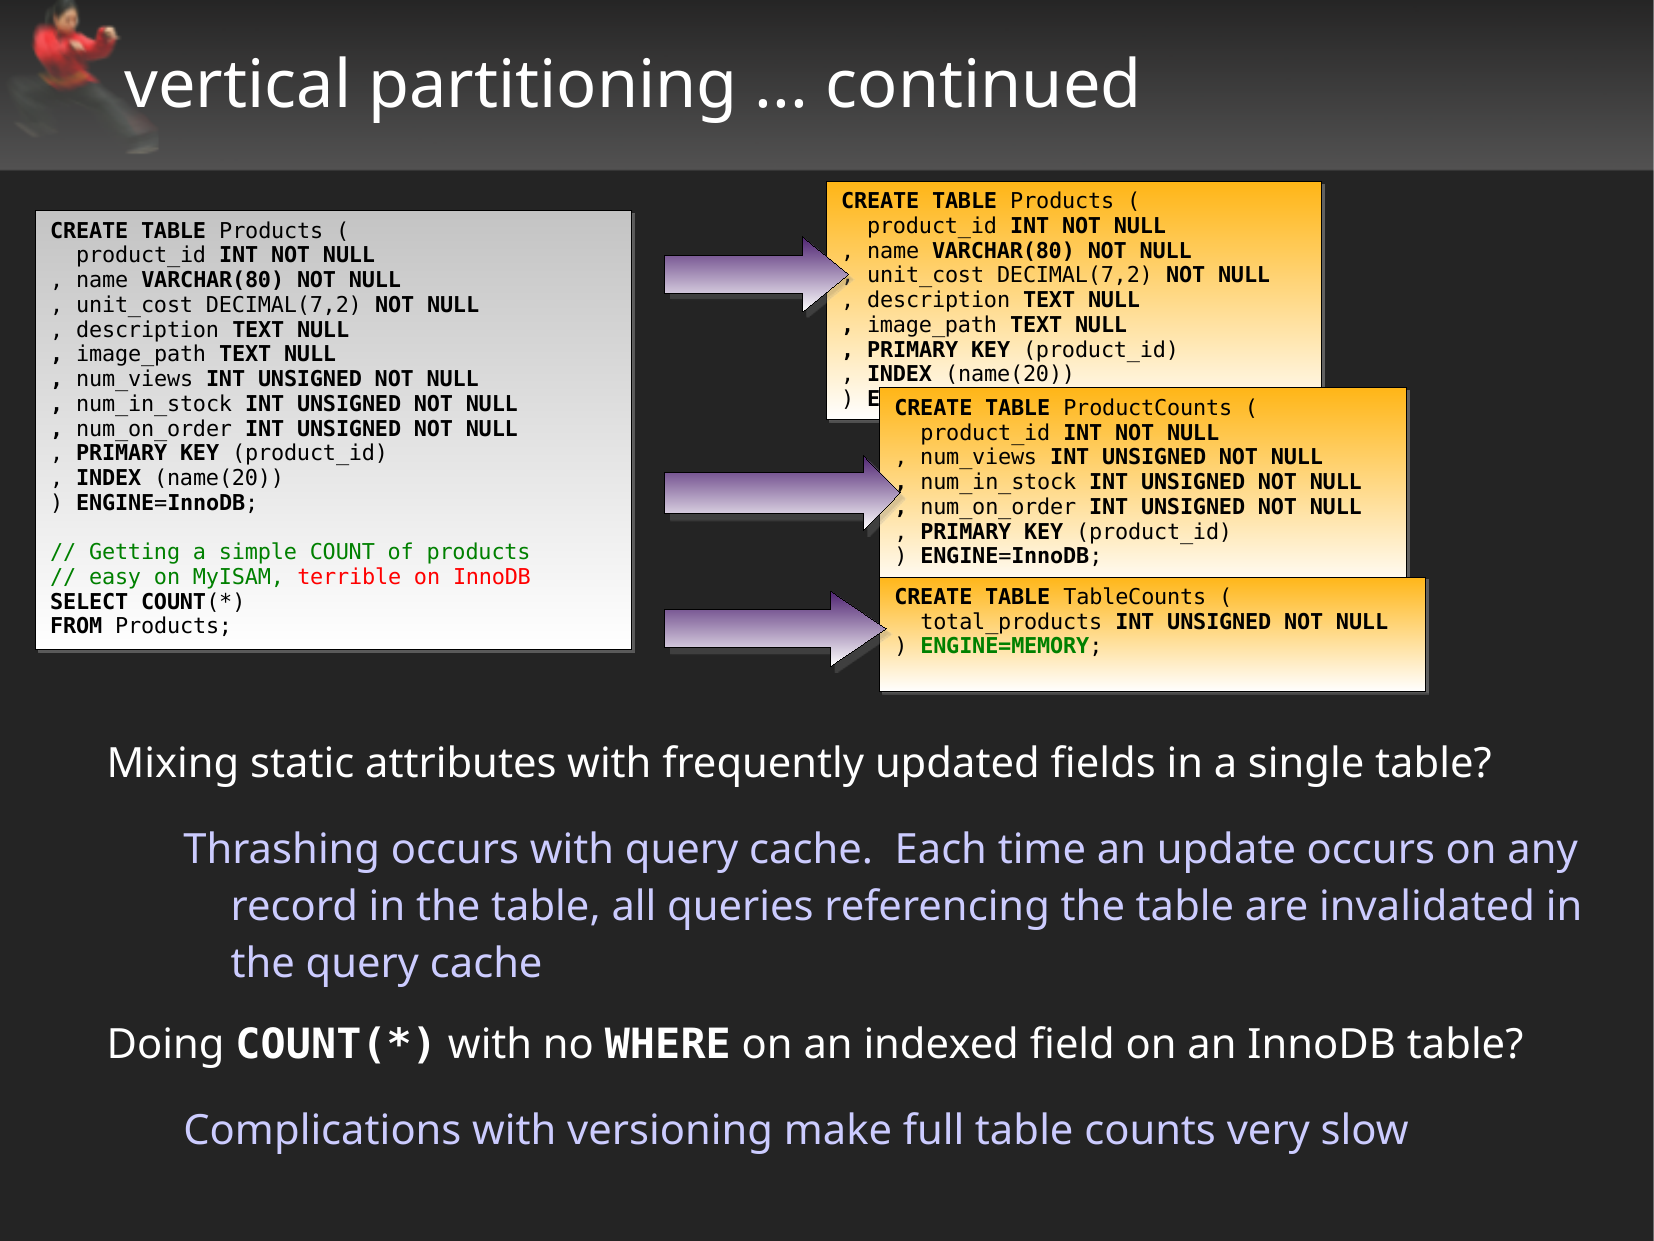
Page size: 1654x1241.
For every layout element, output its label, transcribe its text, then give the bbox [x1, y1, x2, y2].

text_box CREATE TABLE TableCounts ( total_products INT UNSIGNED NOT NULL ) ENGINE=MEMORY; [879, 577, 1426, 692]
title vertical partitioning ... continued [124, 39, 1625, 125]
text_box CREATE TABLE Products ( product_id INT NOT NULL , name VARCHAR(80) NOT NULL , unit_cost DECIMAL(7,2) NOT NULL , description TEXT NULL , image_path TEXT NULL , num_views INT UNSIGNED NOT NULL , num_in_stock INT UNSIGNED NOT NULL , num_on_order INT UNSIGNED NOT NULL , PRIMARY KEY (product_id) , INDEX (name(20)) ) ENGINE=InnoDB; // Getting a simple COUNT of products // easy on MyISAM, terrible on InnoDB SELECT COUNT(*) FROM Products; [35, 210, 632, 650]
picture [0, 0, 1654, 1241]
text_box [664, 591, 887, 667]
text_box CREATE TABLE Products ( product_id INT NOT NULL , name VARCHAR(80) NOT NULL , unit_cost DECIMAL(7,2) NOT NULL , description TEXT NULL , image_path TEXT NULL , PRIMARY KEY (product_id) , INDEX (name(20)) ) ENGINE=InnoDB; [826, 181, 1322, 420]
text_box [664, 236, 849, 312]
list Mixing static attributes with frequently updated fields in a single table? Thrashing occurs with query cache. Each time an update occurs on any record in the table, all queries referencing the table are invalidated in the query cache Doing COUNT(*) with no WHERE on an indexed field on an InnoDB table? Complications with versioning make full table counts very slow [88, 732, 1613, 1126]
text_box CREATE TABLE ProductCounts ( product_id INT NOT NULL , num_views INT UNSIGNED NOT NULL , num_in_stock INT UNSIGNED NOT NULL , num_on_order INT UNSIGNED NOT NULL , PRIMARY KEY (product_id) ) ENGINE=InnoDB; [879, 387, 1407, 577]
text_box [664, 455, 901, 531]
